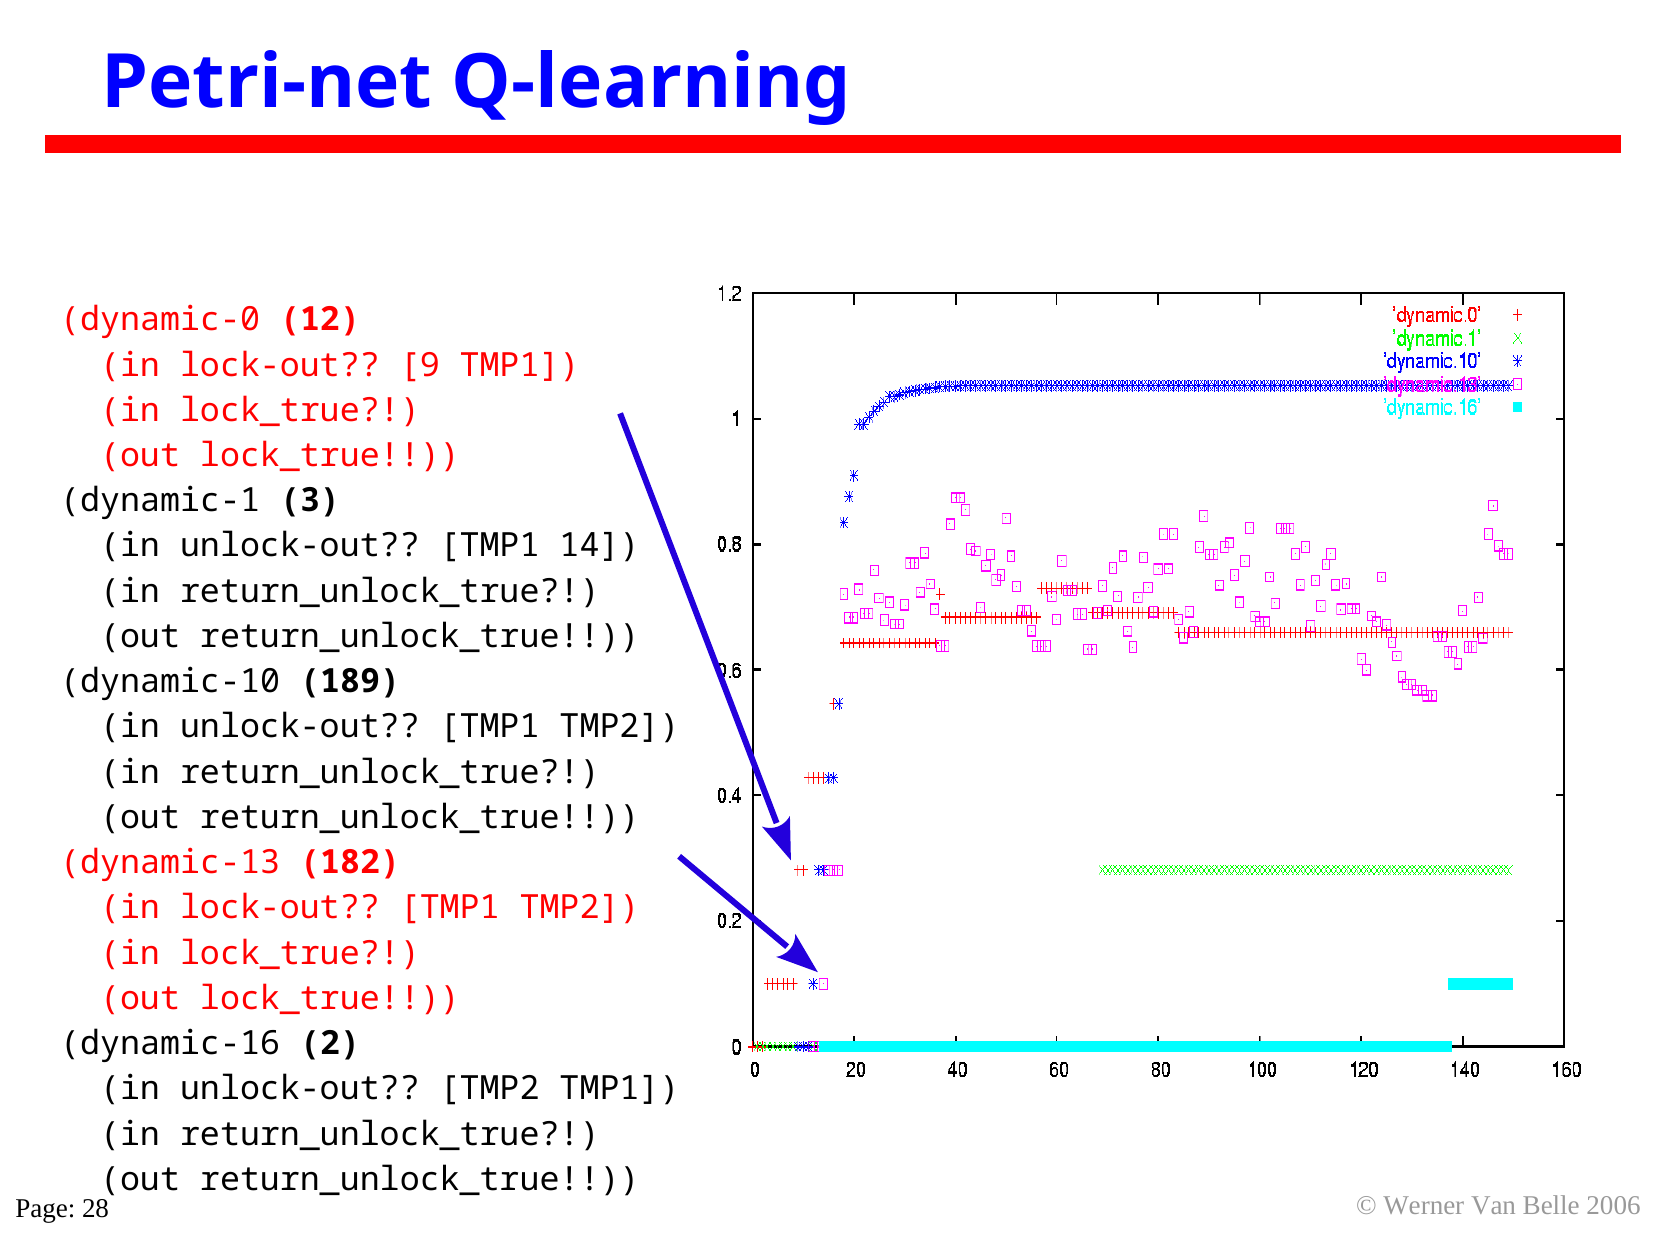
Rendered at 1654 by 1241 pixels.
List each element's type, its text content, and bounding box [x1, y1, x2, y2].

text_box (dynamic-0 (12) (in lock-out?? [9 TMP1]) (in lock_true?!) (out lock_true!!)) (dynamic-1 (3) (in unlock-out?? [TMP1 14]) (in return_unlock_true?!) (out return_unlock_true!!)) (dynamic-10 (189) (in unlock-out?? [TMP1 TMP2]) (in return_unlock_true?!) (out return_unlock_true!!)) (dynamic-13 (182) (in lock-out?? [TMP1 TMP2]) (in lock_true?!) (out lock_true!!)) (dynamic-16 (2) (in unlock-out?? [TMP2 TMP1]) (in return_unlock_true?!) (out return_unlock_true!!)) [60, 295, 739, 1063]
picture [679, 265, 1595, 1093]
title Petri-net Q-learning [101, 27, 1514, 130]
